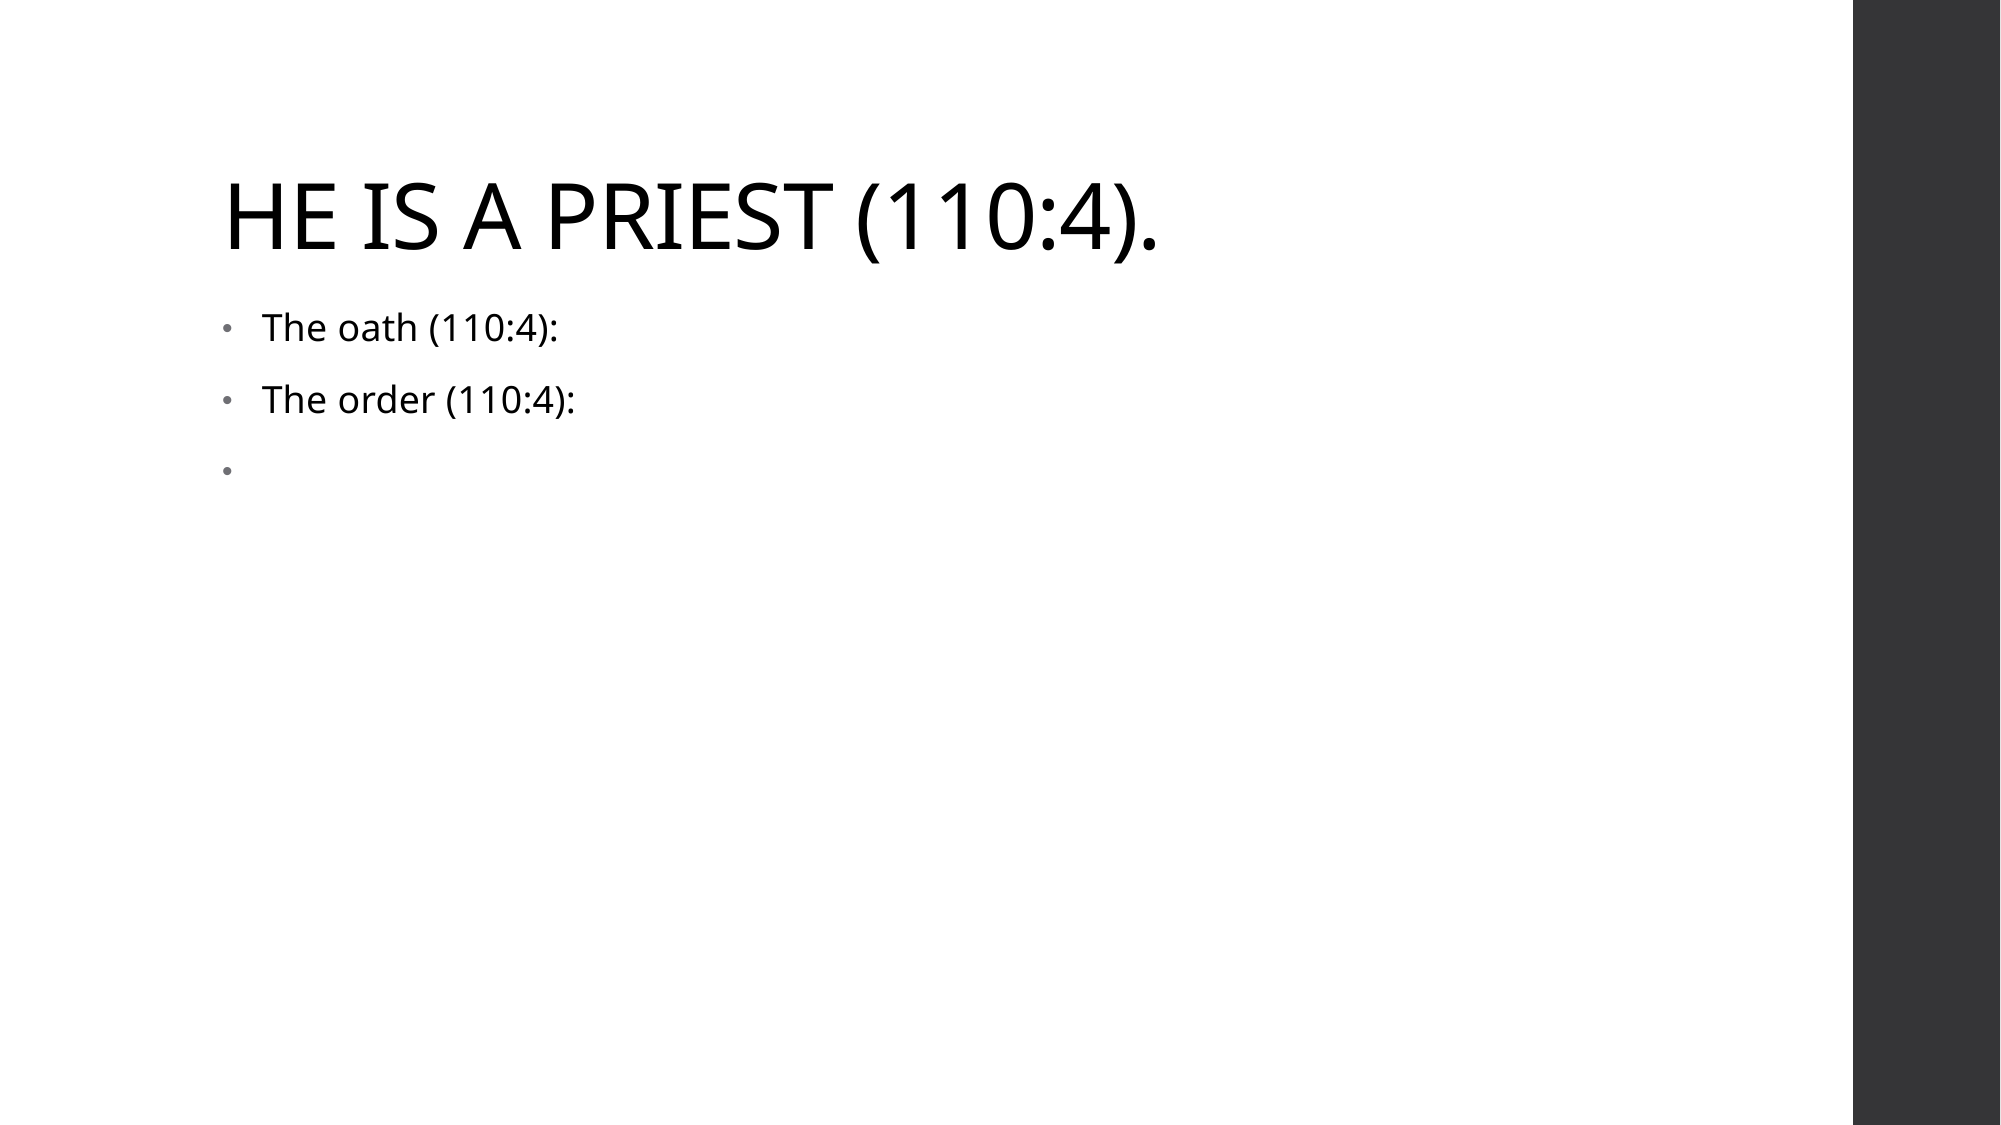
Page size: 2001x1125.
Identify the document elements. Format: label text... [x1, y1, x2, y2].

list The oath (110:4): The order (110:4): [206, 299, 1617, 1014]
title HE IS A PRIEST (110:4). [206, 60, 1797, 278]
